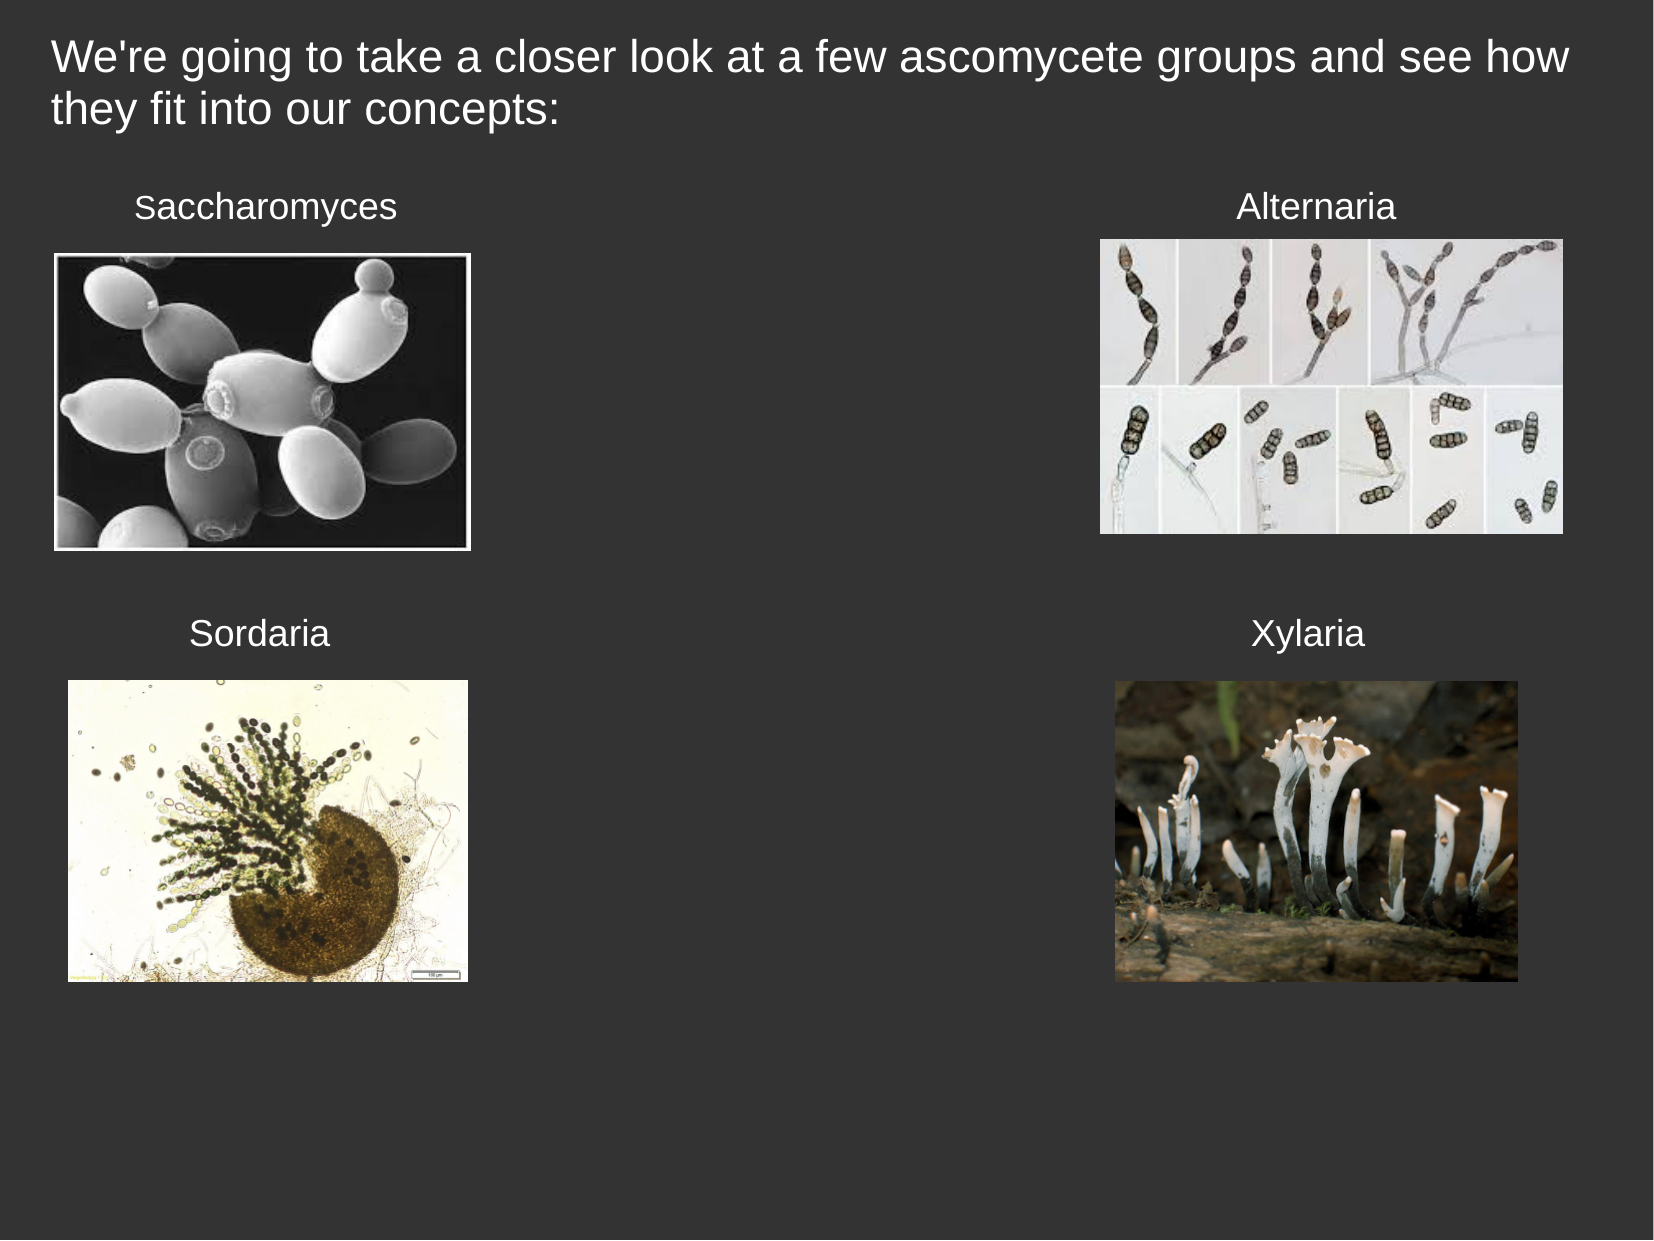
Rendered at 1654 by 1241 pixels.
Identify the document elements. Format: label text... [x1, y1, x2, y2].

text_box We're going to take a closer look at a few ascomycete groups and see how they fit into our concepts: Saccharomyces Alternaria Sordaria Xylaria [36, 24, 1620, 662]
picture [1100, 239, 1563, 534]
picture [68, 680, 468, 982]
picture [1115, 681, 1518, 982]
picture [54, 253, 471, 551]
